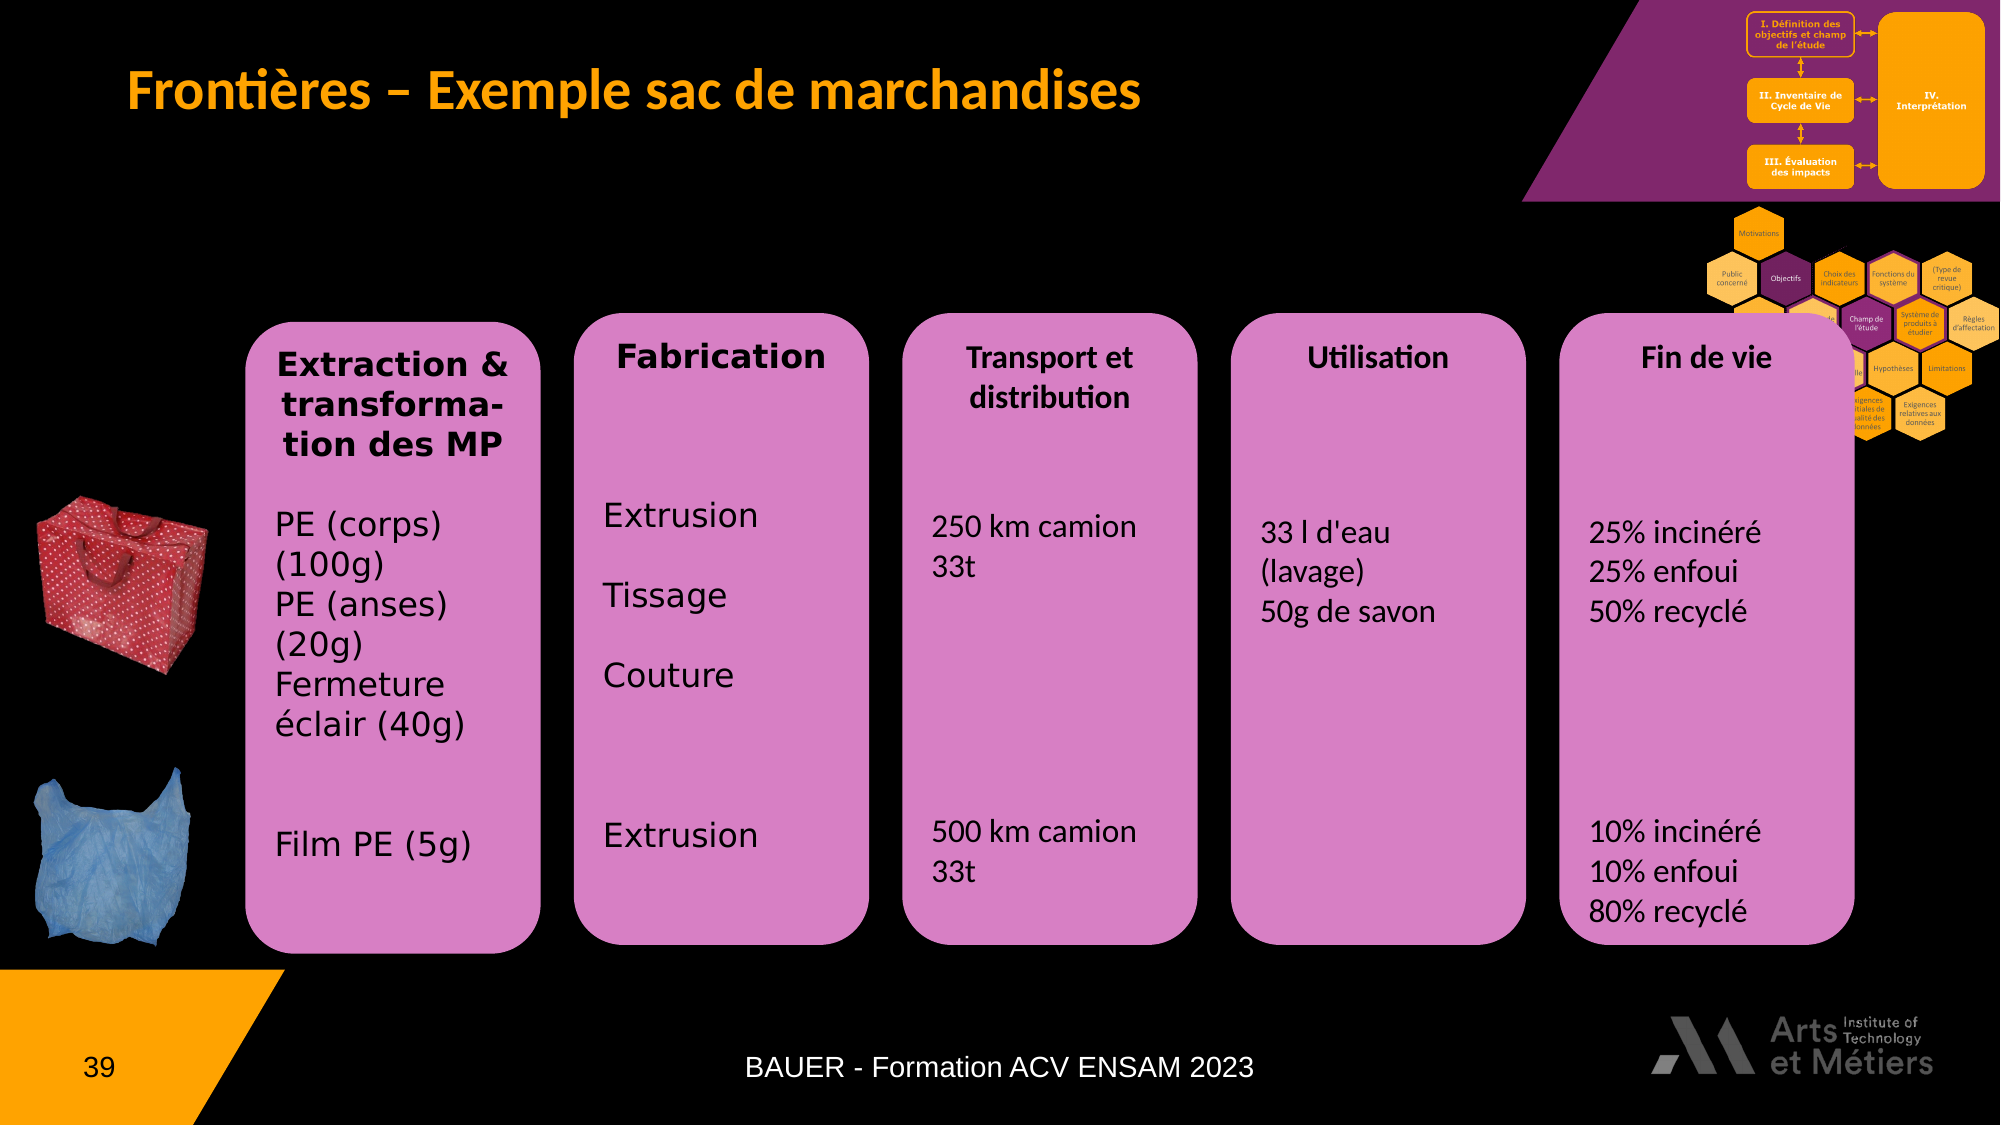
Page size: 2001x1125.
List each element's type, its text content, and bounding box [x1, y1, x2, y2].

picture [1707, 206, 2000, 441]
text_box Fabrication Extrusion Tissage Couture Extrusion [573, 313, 870, 945]
title Frontières – Exemple sac de marchandises [112, 51, 1595, 166]
text_box Fin de vie 25% incinéré 25% enfoui 50% recyclé 10% incinéré 10% enfoui 80% recyclé [1559, 313, 1855, 945]
text_box Utilisation 33 l d'eau (lavage) 50g de savon [1230, 313, 1527, 945]
picture [1746, 11, 1985, 189]
text_box Transport et distribution 250 km camion 33t 500 km camion 33t [902, 313, 1198, 945]
text_box Extraction & transforma-tion des MP PE (corps) (100g) PE (anses) (20g) Fermeture éclair (40g) Film PE (5g) [245, 321, 541, 954]
picture [17, 752, 207, 961]
picture [11, 462, 237, 711]
picture [1631, 997, 1952, 1093]
